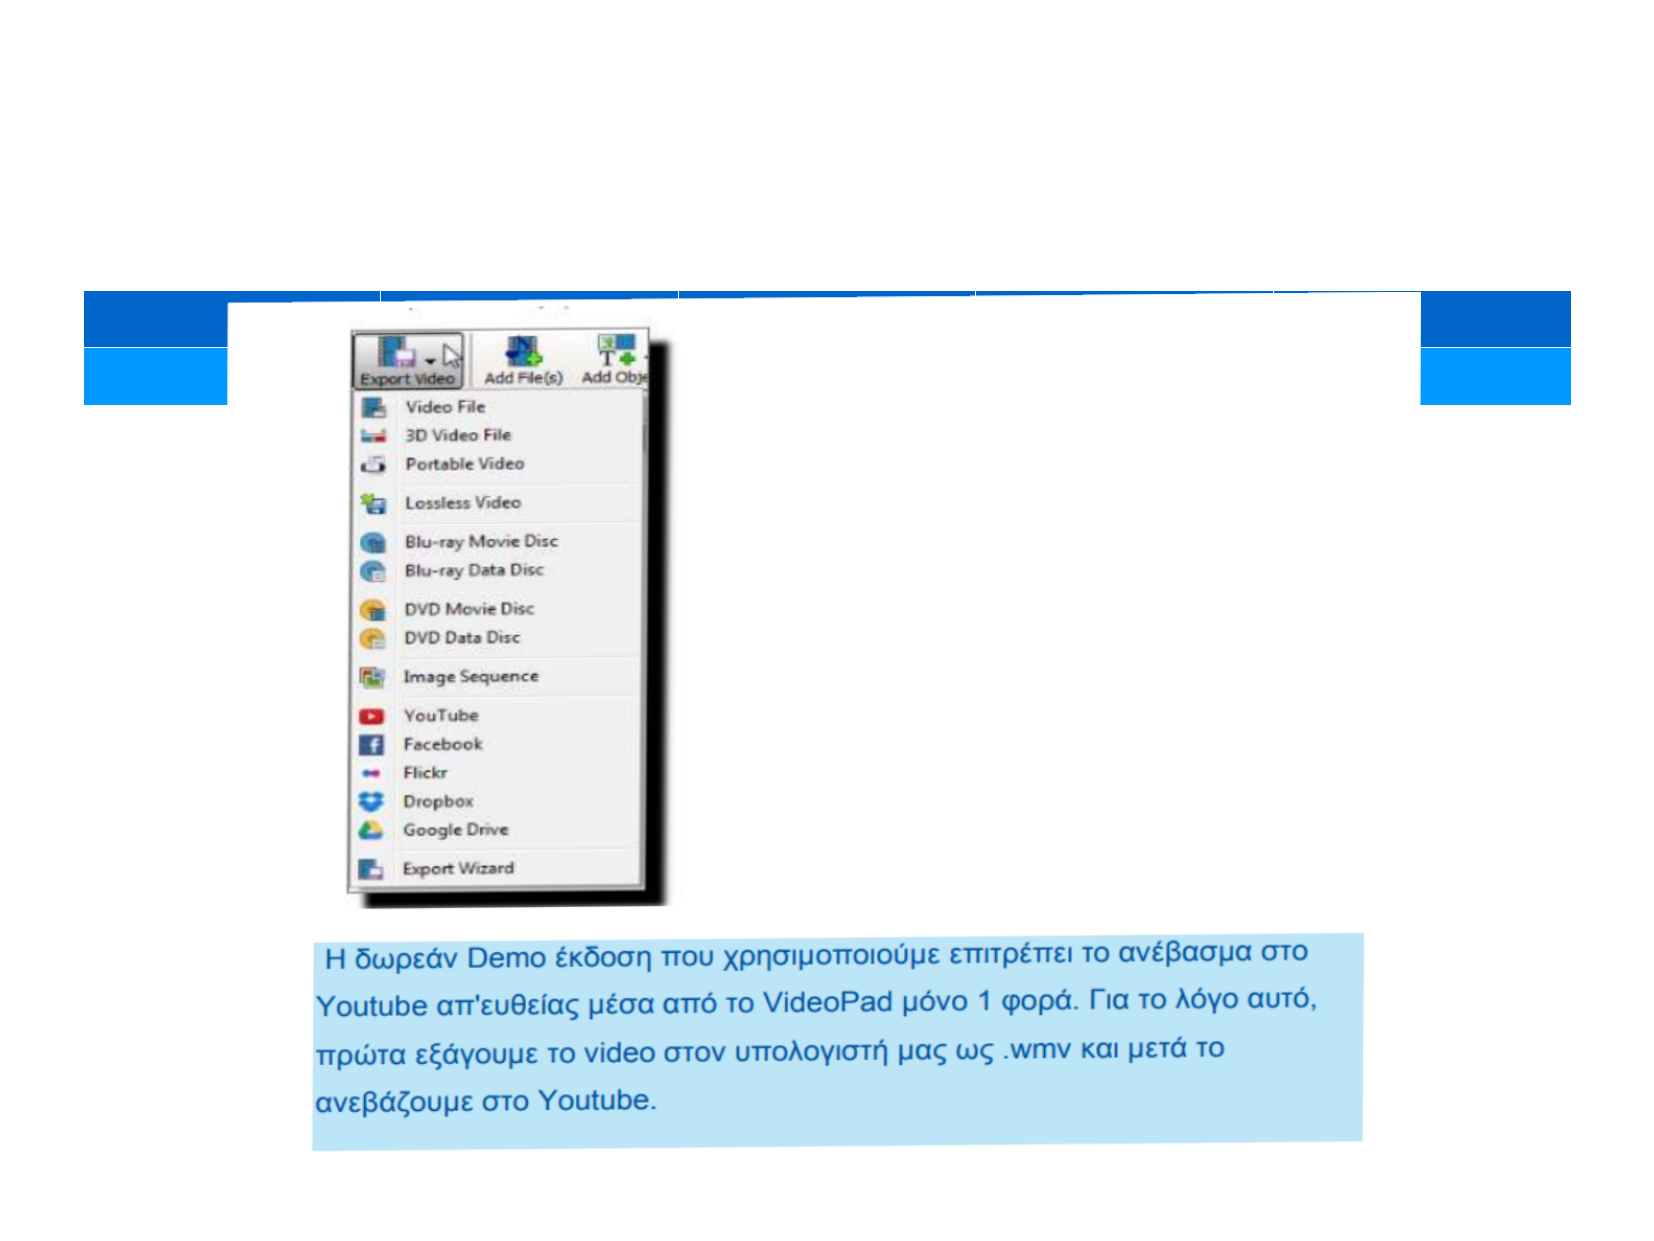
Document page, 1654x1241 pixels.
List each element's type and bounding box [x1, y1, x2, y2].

table_header [976, 291, 1273, 295]
picture [221, 291, 1421, 1201]
table_header [1421, 291, 1571, 347]
table_header [381, 291, 678, 301]
table_header [679, 291, 975, 298]
table_cell [1421, 348, 1571, 405]
table_cell [84, 348, 227, 405]
table_header [84, 291, 380, 347]
